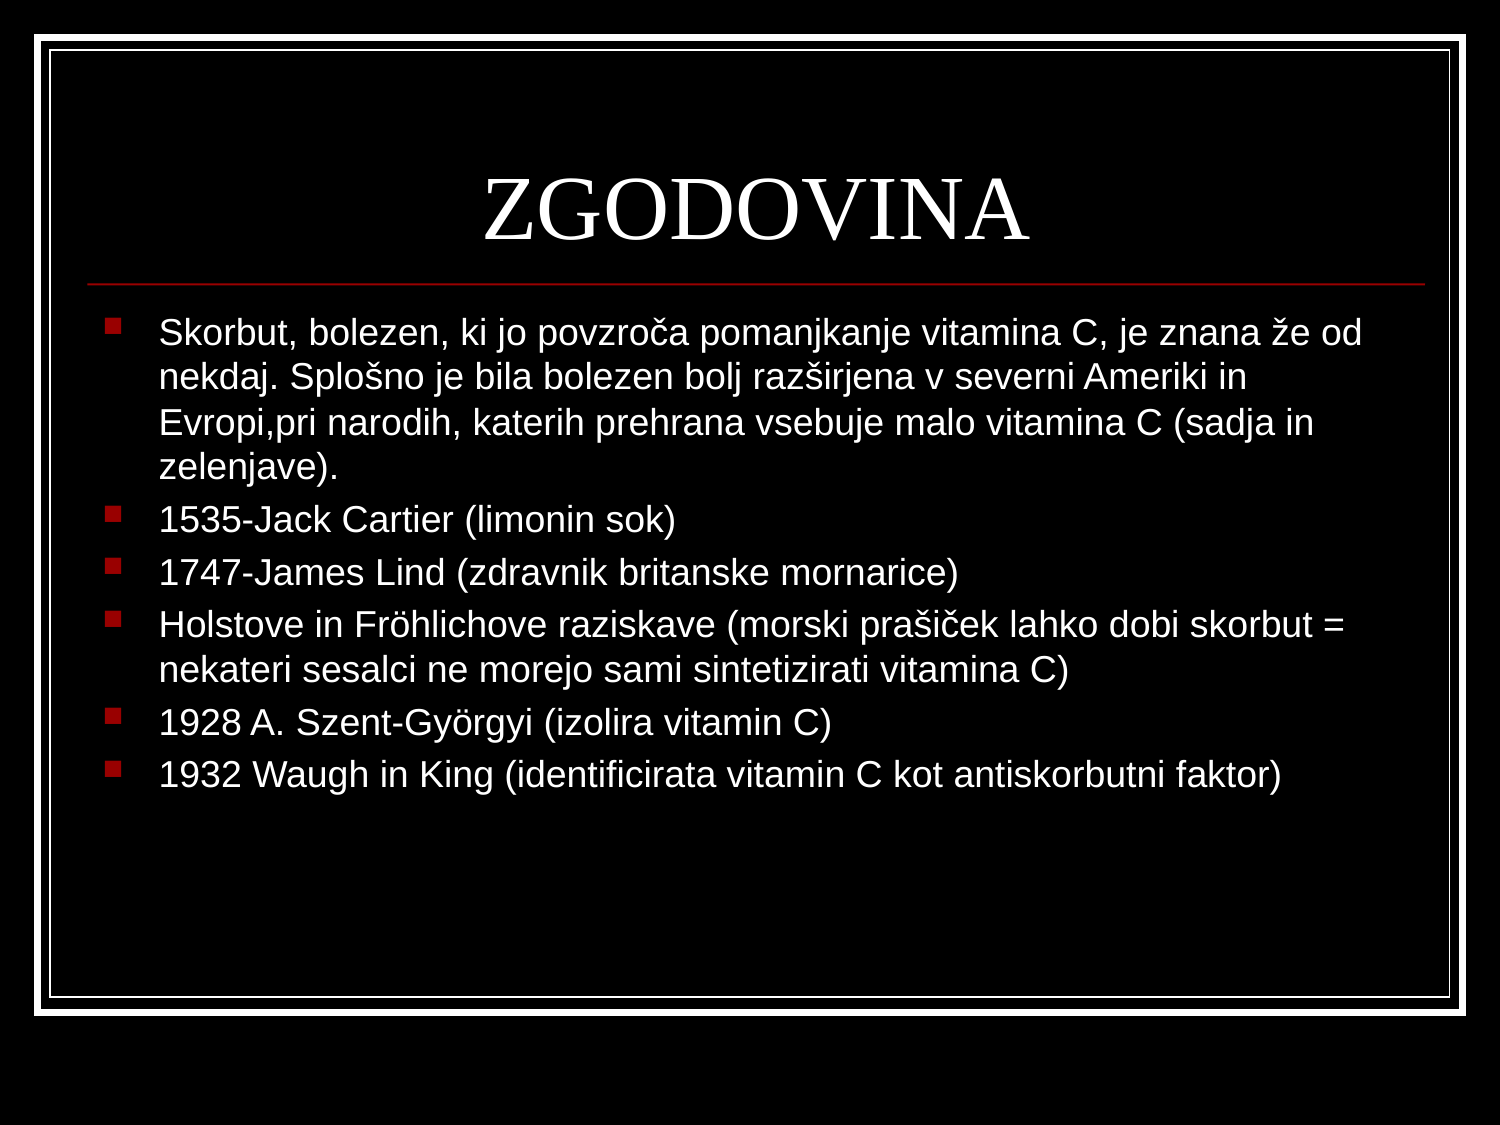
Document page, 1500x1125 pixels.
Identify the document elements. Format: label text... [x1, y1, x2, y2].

title ZGODOVINA [87, 77, 1425, 266]
list Skorbut, bolezen, ki jo povzroča pomanjkanje vitamina C, je znana že od nekdaj. Splošno je bila bolezen bolj razširjena v severni Ameriki in Evropi,pri narodih, katerih prehrana vsebuje malo vitamina C (sadja in zelenjave). 1535-Jack Cartier (limonin sok) 1747-James Lind (zdravnik britanske mornarice) Holstove in Fröhlichove raziskave (morski prašiček lahko dobi skorbut = nekateri sesalci ne morejo sami sintetizirati vitamina C) 1928 A. Szent-Györgyi (izolira vitamin C) 1932 Waugh in King (identificirata vitamin C kot antiskorbutni faktor) [87, 299, 1425, 963]
